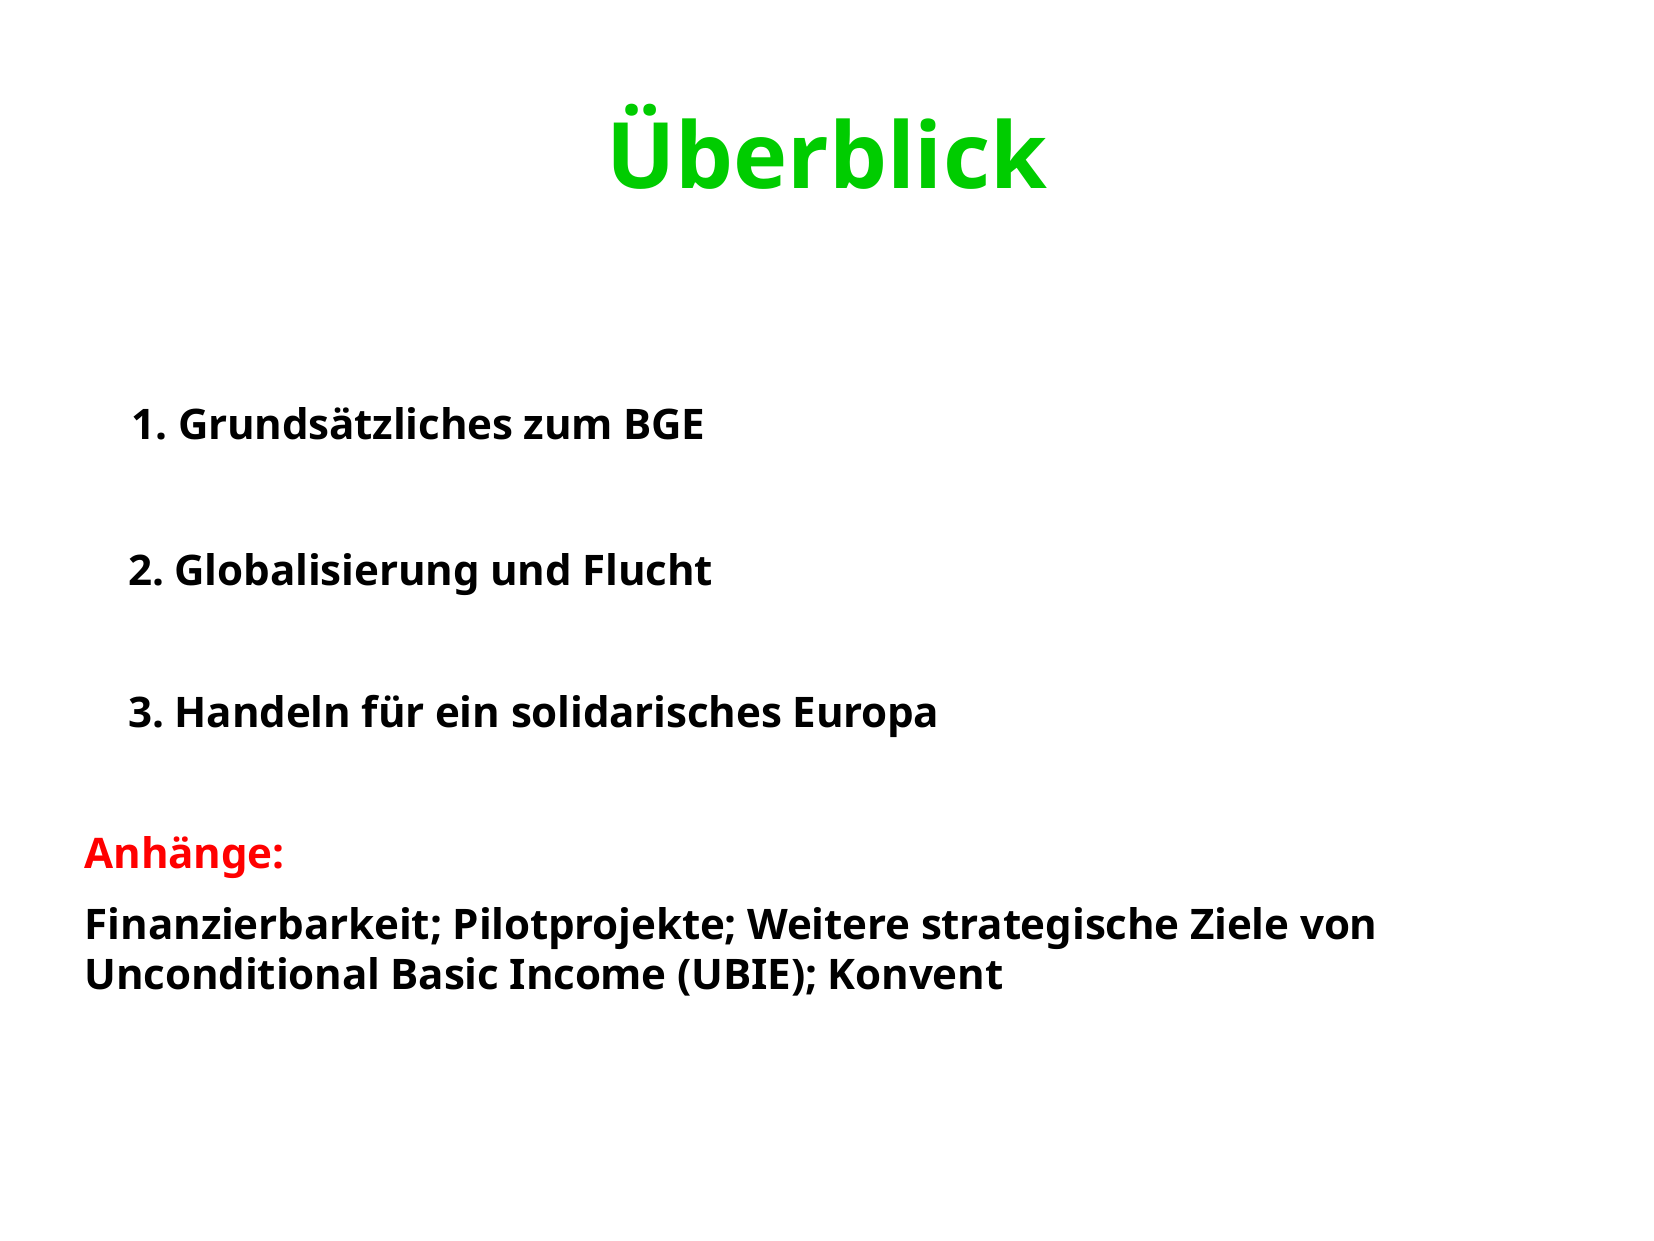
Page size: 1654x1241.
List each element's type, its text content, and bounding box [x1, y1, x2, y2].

list 1. Grundsätzliches zum BGE 2. Globalisierung und Flucht 3. Handeln für ein solidarisches Europa Anhänge: Finanzierbarkeit; Pilotprojekte; Weitere strategische Ziele von Unconditional Basic Income (UBIE); Konvent [85, 290, 1574, 1010]
title Überblick [82, 49, 1571, 257]
